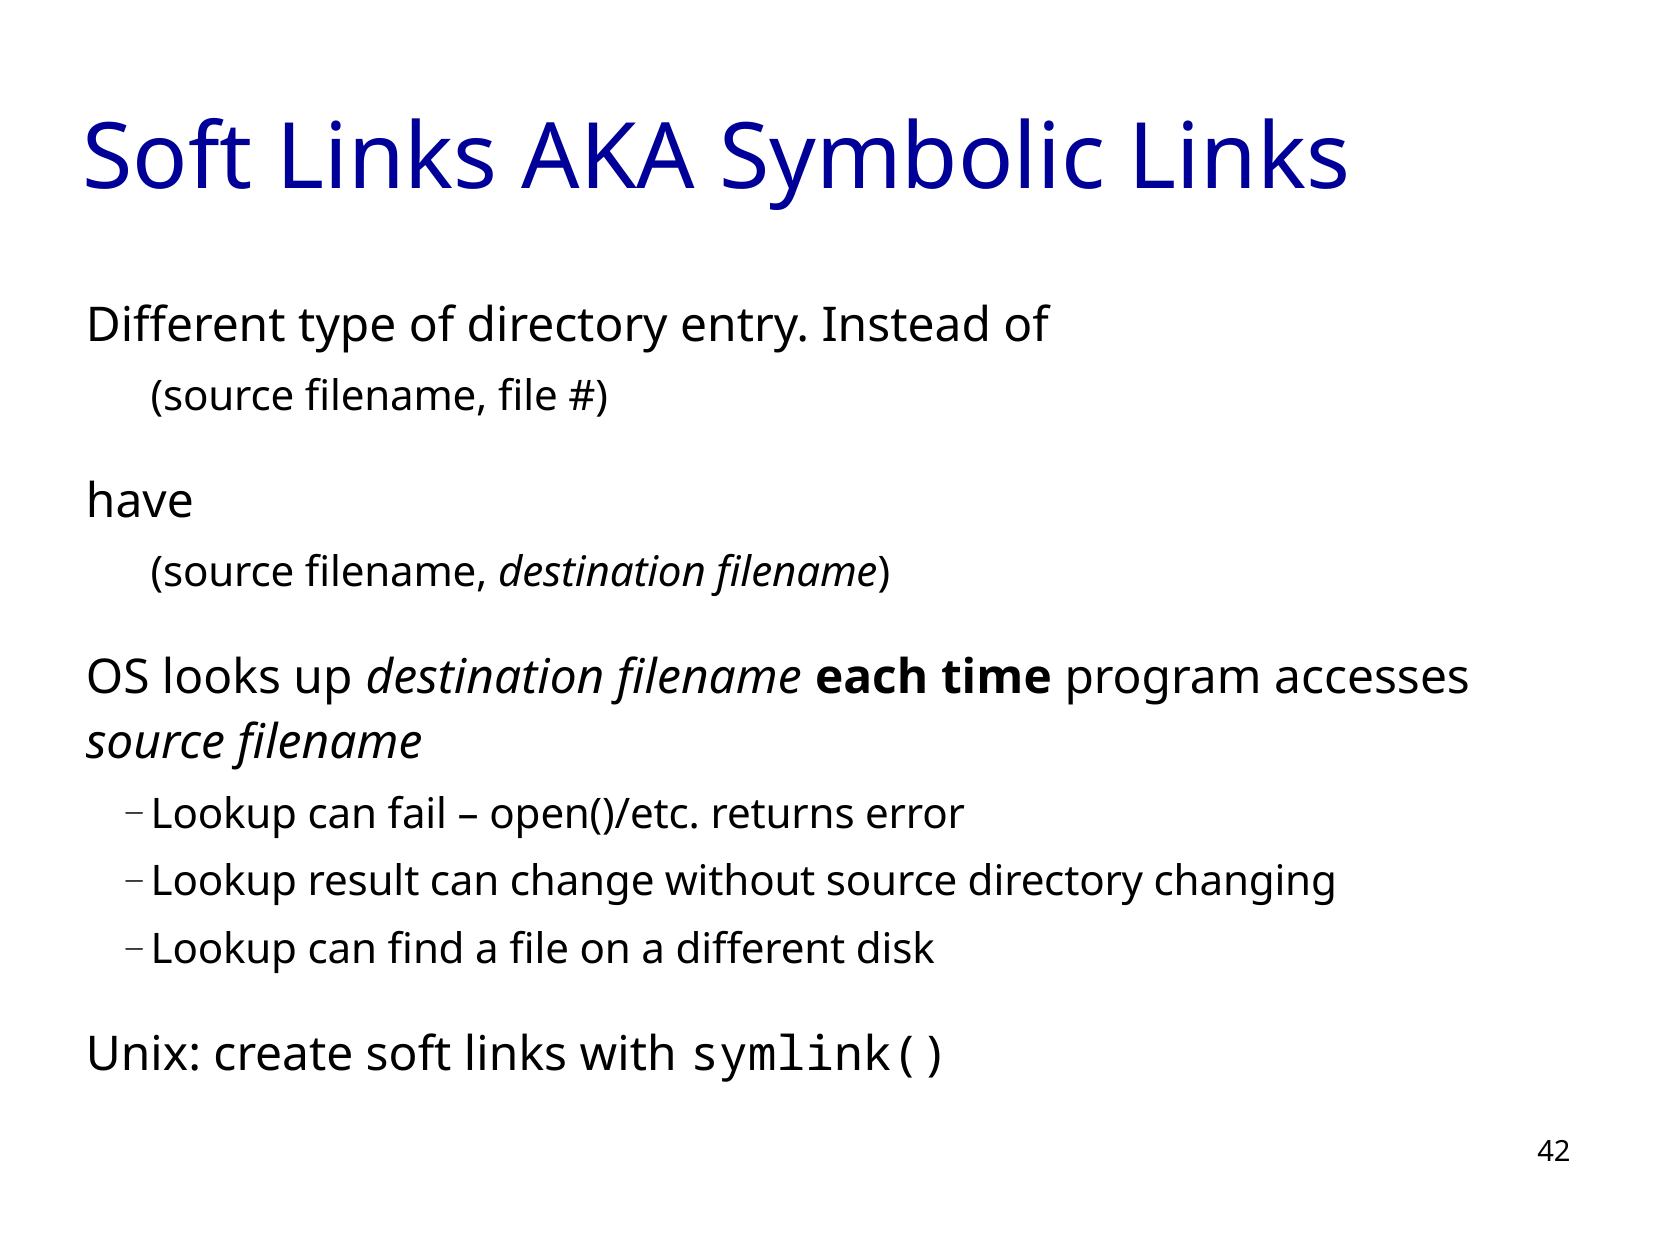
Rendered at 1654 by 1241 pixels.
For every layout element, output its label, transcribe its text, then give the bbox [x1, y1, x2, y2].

list Different type of directory entry. Instead of (source filename, file #) have (source filename, destination filename) OS looks up destination filename each time program accesses source filename Lookup can fail – open()/etc. returns error Lookup result can change without source directory changing Lookup can find a file on a different disk Unix: create soft links with symlink() [60, 290, 1571, 1096]
title Soft Links AKA Symbolic Links [82, 49, 1571, 257]
